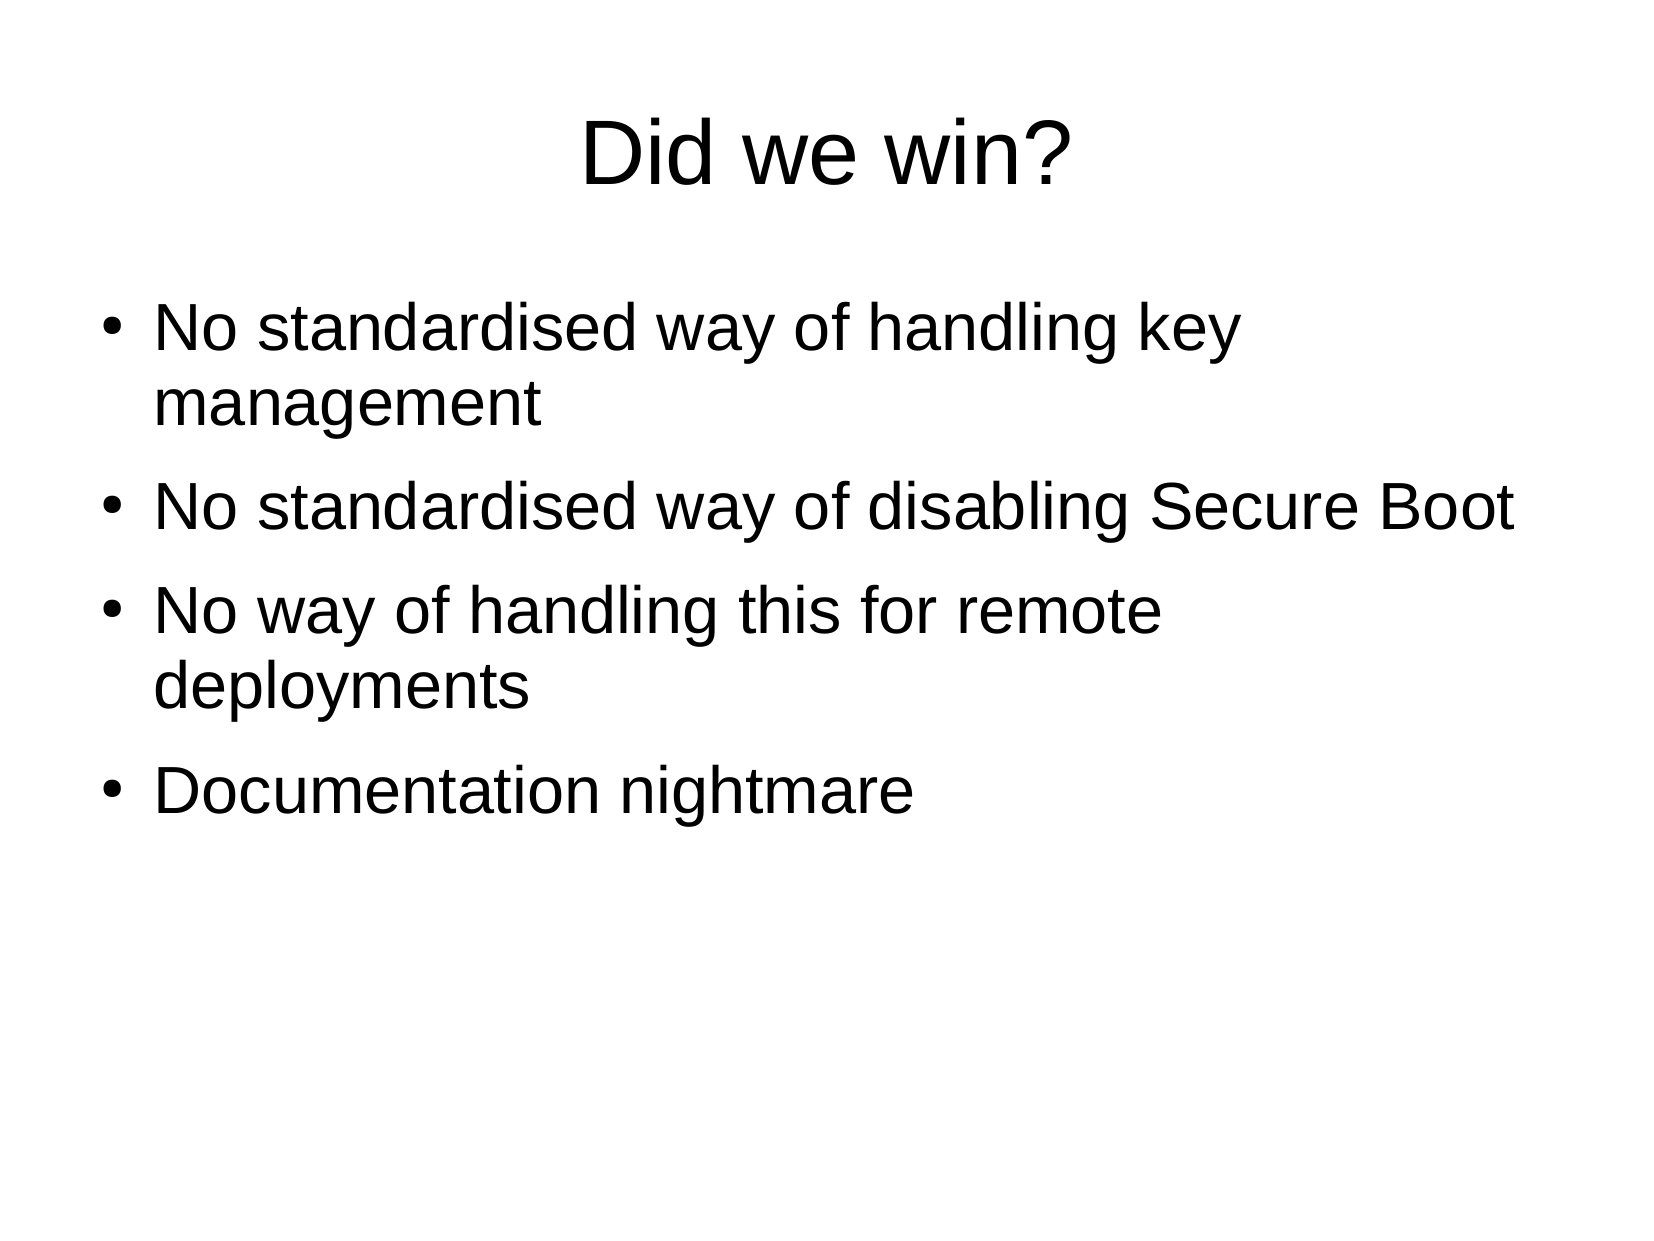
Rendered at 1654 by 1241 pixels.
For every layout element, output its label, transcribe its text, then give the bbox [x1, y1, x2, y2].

title Did we win? [82, 49, 1571, 257]
list No standardised way of handling key management No standardised way of disabling Secure Boot No way of handling this for remote deployments Documentation nightmare [82, 290, 1538, 1010]
